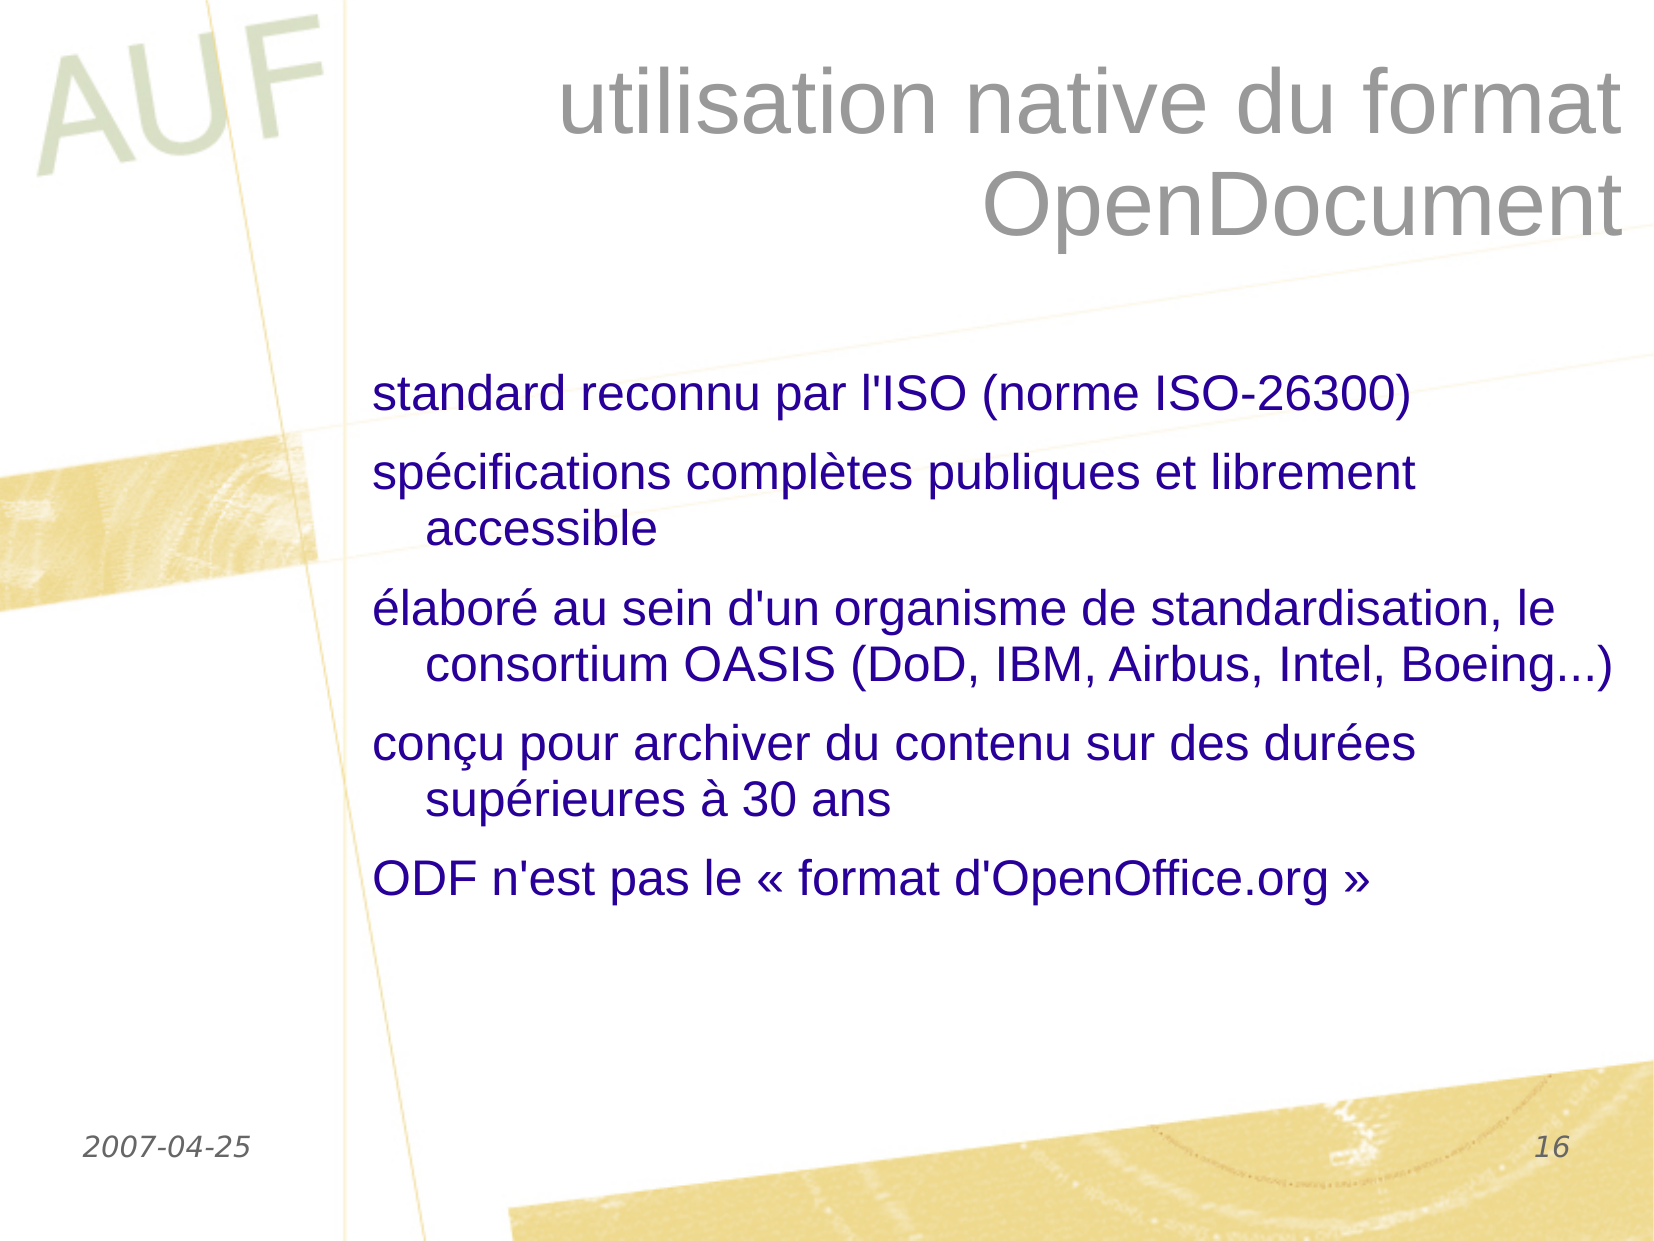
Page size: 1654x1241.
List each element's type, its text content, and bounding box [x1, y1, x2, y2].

picture [0, 0, 1654, 1241]
list standard reconnu par l'ISO (norme ISO-26300) spécifications complètes publiques et librement accessible élaboré au sein d'un organisme de standardisation, le consortium OASIS (DoD, IBM, Airbus, Intel, Boeing...) conçu pour archiver du contenu sur des durées supérieures à 30 ans ODF n'est pas le « format d'OpenOffice.org » [354, 290, 1625, 1094]
title utilisation native du format OpenDocument [354, 50, 1625, 256]
